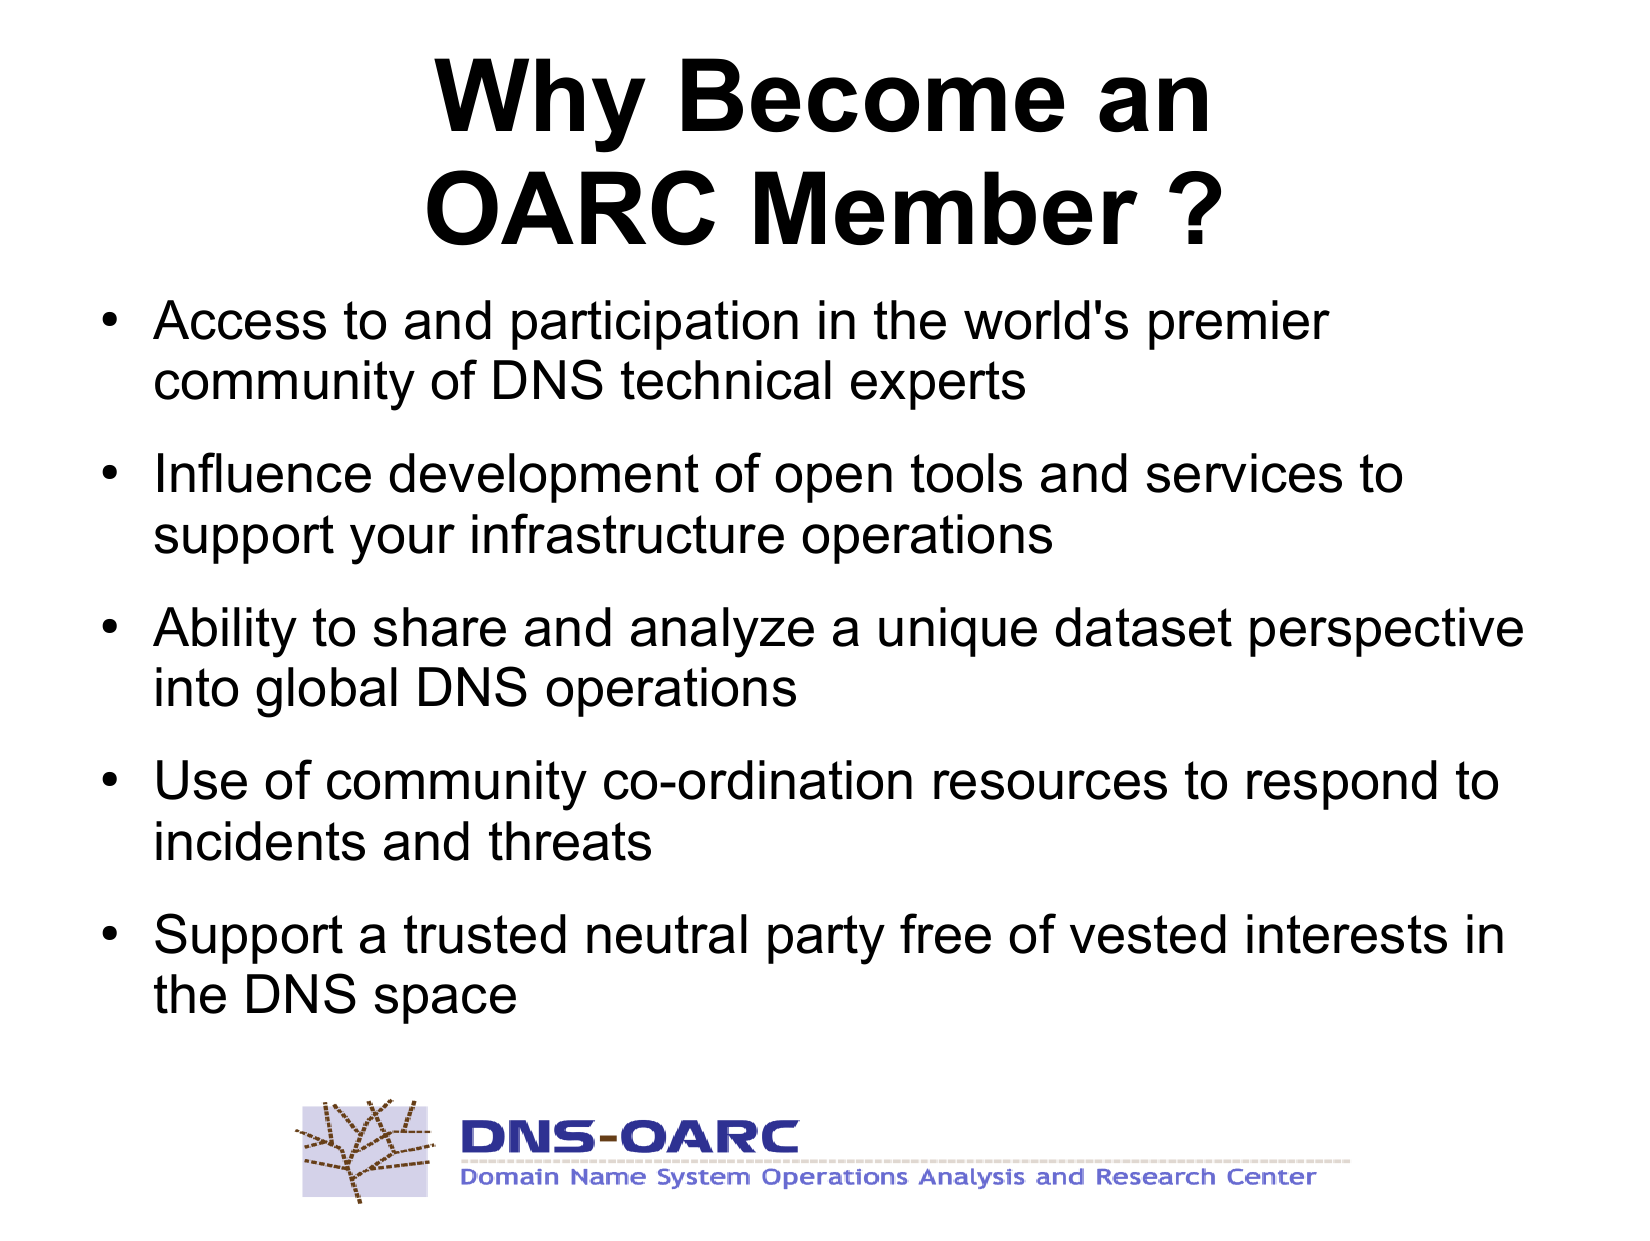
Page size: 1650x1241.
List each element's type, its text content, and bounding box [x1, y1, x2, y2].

title Why Become an OARC Member ? [82, 28, 1568, 278]
list Access to and participation in the world's premier community of DNS technical experts Influence development of open tools and services to support your infrastructure operations Ability to share and analyze a unique dataset perspective into global DNS operations Use of community co-ordination resources to respond to incidents and threats Support a trusted neutral party free of vested interests in the DNS space [82, 290, 1568, 1010]
picture [235, 1092, 1385, 1211]
